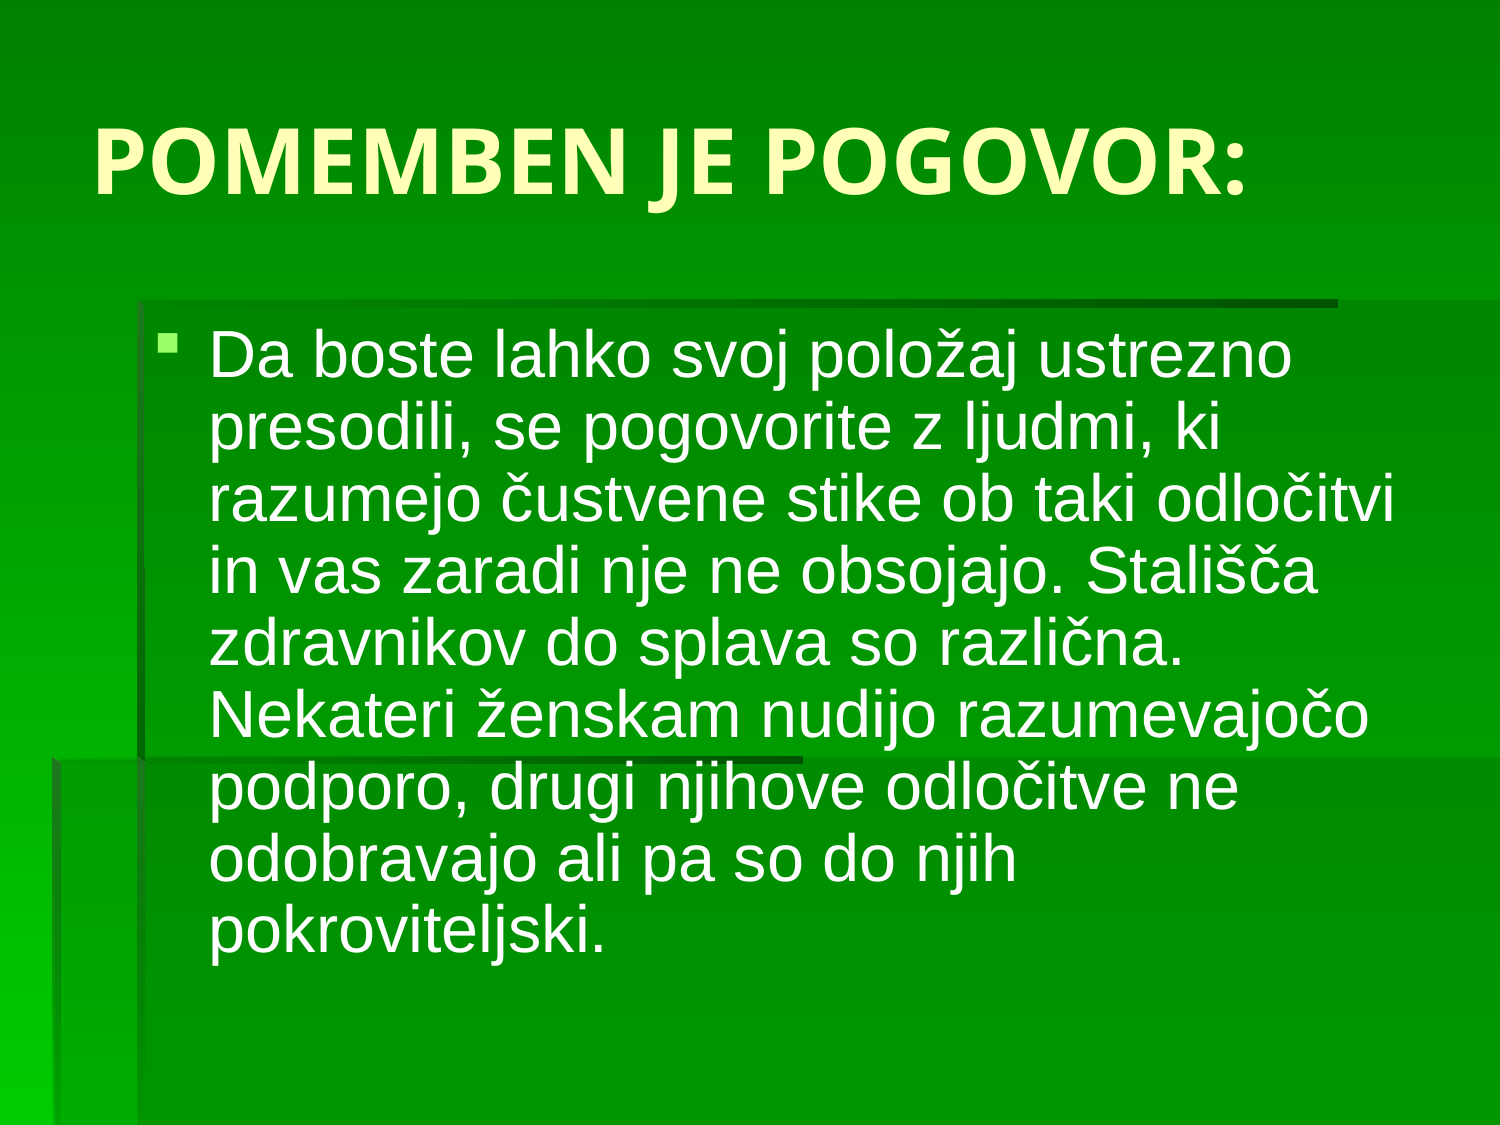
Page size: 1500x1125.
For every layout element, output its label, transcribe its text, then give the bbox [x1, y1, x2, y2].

title POMEMBEN JE POGOVOR: [75, 40, 1451, 275]
list Da boste lahko svoj položaj ustrezno presodili, se pogovorite z ljudmi, ki razumejo čustvene stike ob taki odločitvi in vas zaradi nje ne obsojajo. Stališča zdravnikov do splava so različna. Nekateri ženskam nudijo razumevajočo podporo, drugi njihove odločitve ne odobravajo ali pa so do njih pokroviteljski. [137, 312, 1451, 1000]
